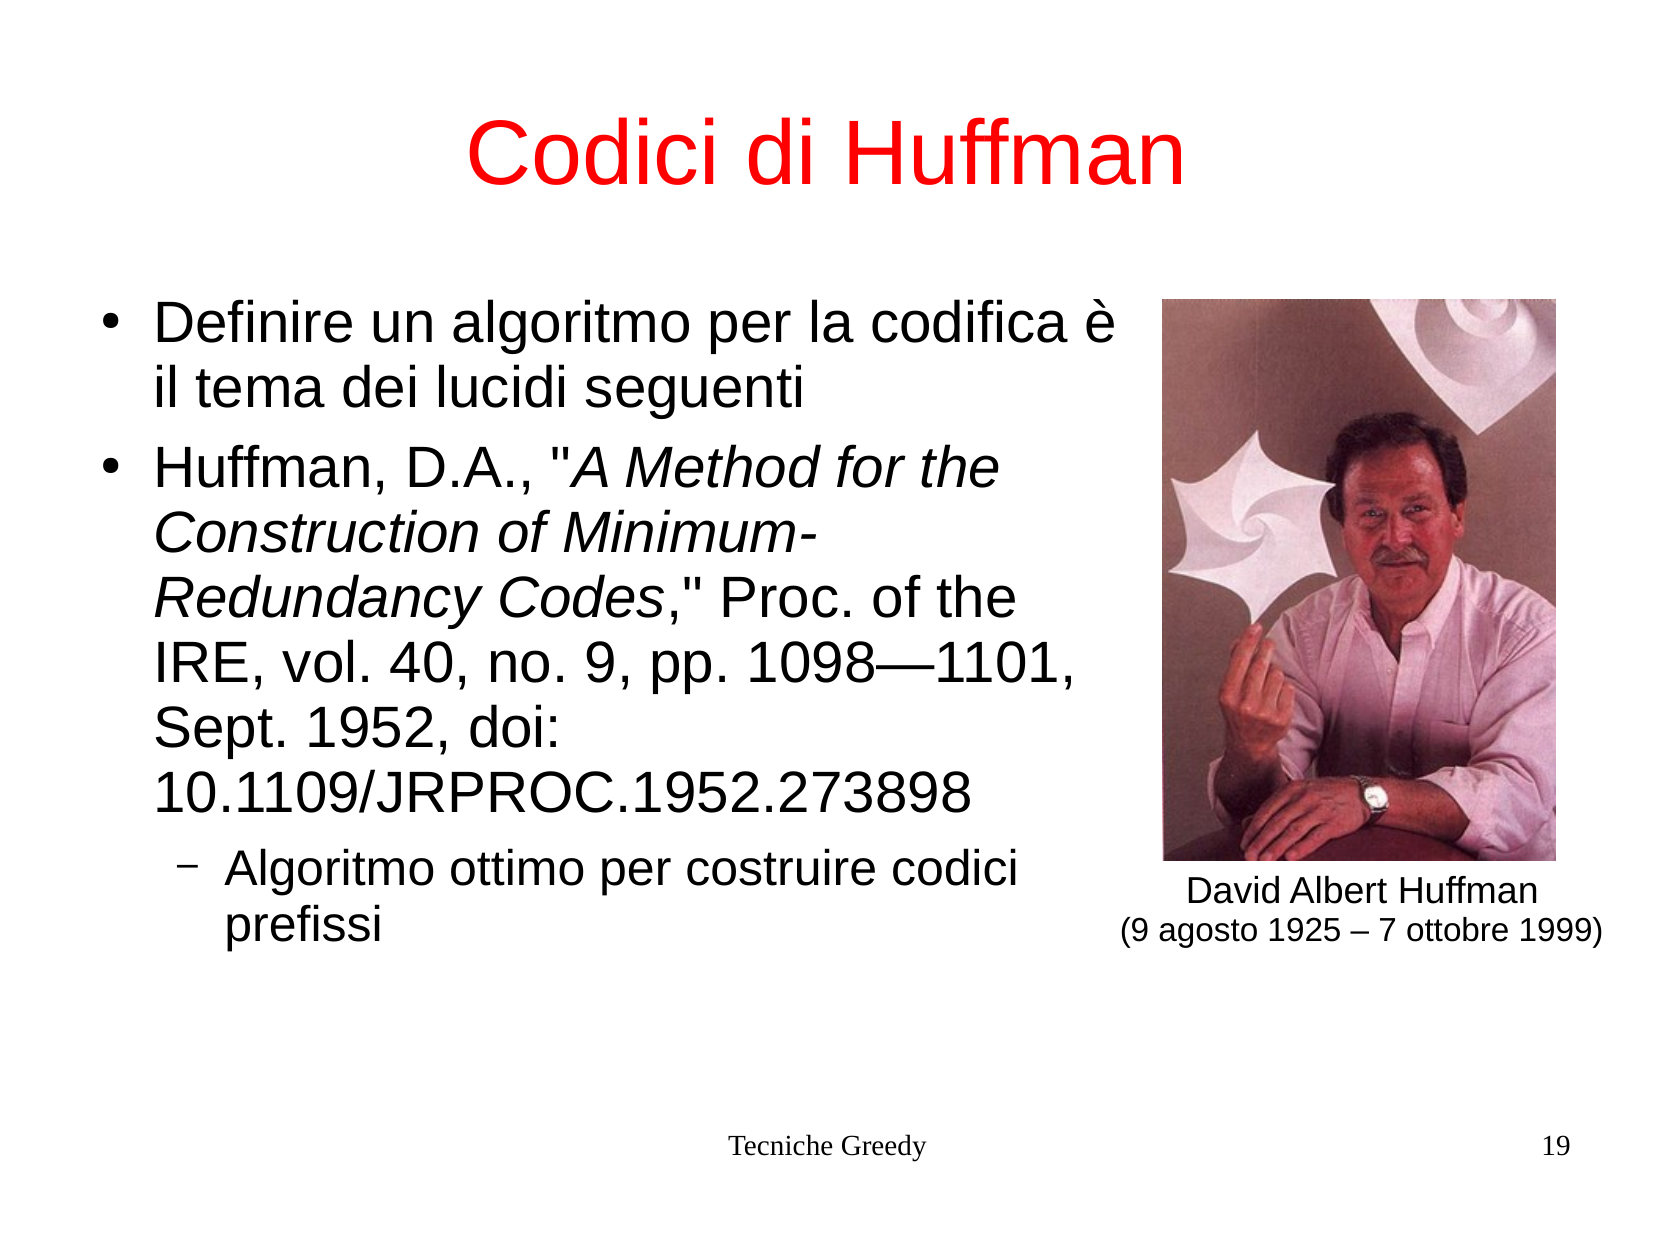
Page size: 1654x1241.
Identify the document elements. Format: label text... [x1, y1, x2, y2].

list Definire un algoritmo per la codifica è il tema dei lucidi seguenti Huffman, D.A., "A Method for the Construction of Minimum-Redundancy Codes," Proc. of the IRE, vol. 40, no. 9, pp. 1098—1101, Sept. 1952, doi: 10.1109/JRPROC.1952.273898 Algoritmo ottimo per costruire codici prefissi [82, 290, 1126, 1109]
text_box David Albert Huffman (9 agosto 1925 – 7 ottobre 1999) [1097, 862, 1627, 957]
picture [1162, 299, 1556, 861]
title Codici di Huffman [82, 49, 1571, 257]
